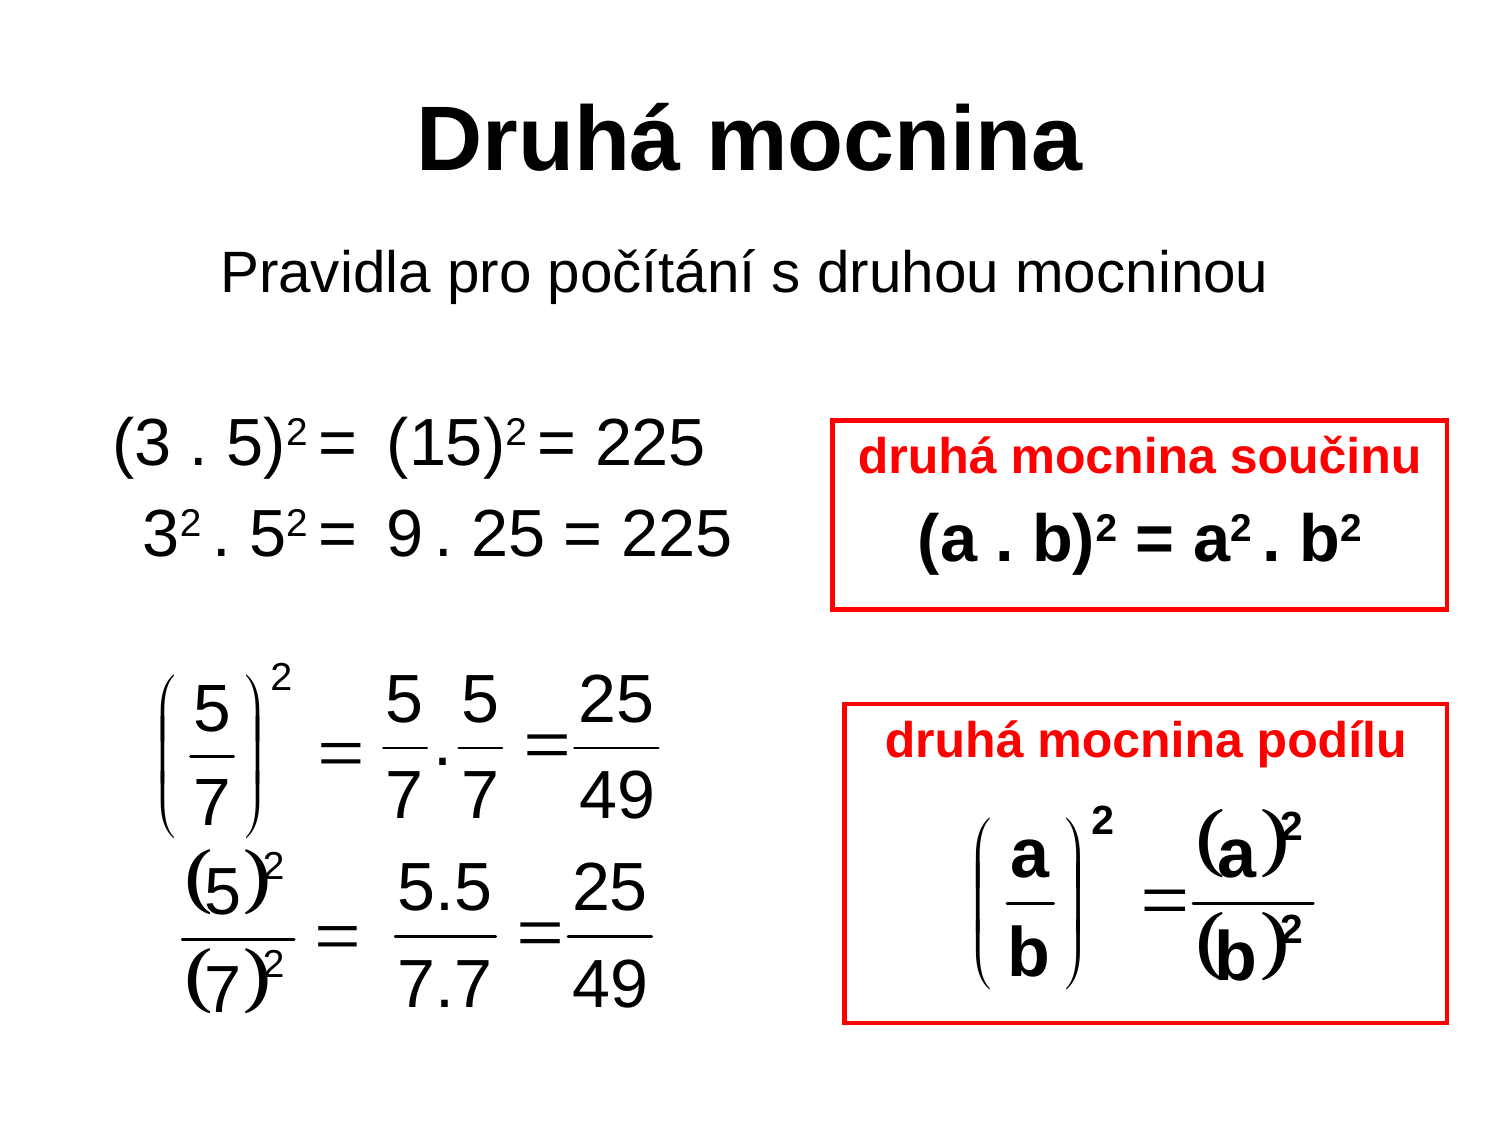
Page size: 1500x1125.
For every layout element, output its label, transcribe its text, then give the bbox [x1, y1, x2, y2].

text_box (15)2 = 225 9 . 25 = 225 [372, 397, 857, 610]
text_box (3 . 5)2 = 32 . 52 = [64, 397, 372, 598]
chart [372, 657, 674, 834]
chart [383, 846, 668, 1022]
chart [147, 645, 362, 1040]
chart [962, 786, 1331, 1009]
list Pravidla pro počítání s druhou mocninou [76, 231, 1414, 343]
text_box druhá mocnina podílu [844, 704, 1448, 1023]
text_box druhá mocnina součinu (a . b)2 = a2 . b2 [832, 420, 1447, 610]
title Druhá mocnina [75, 45, 1426, 233]
